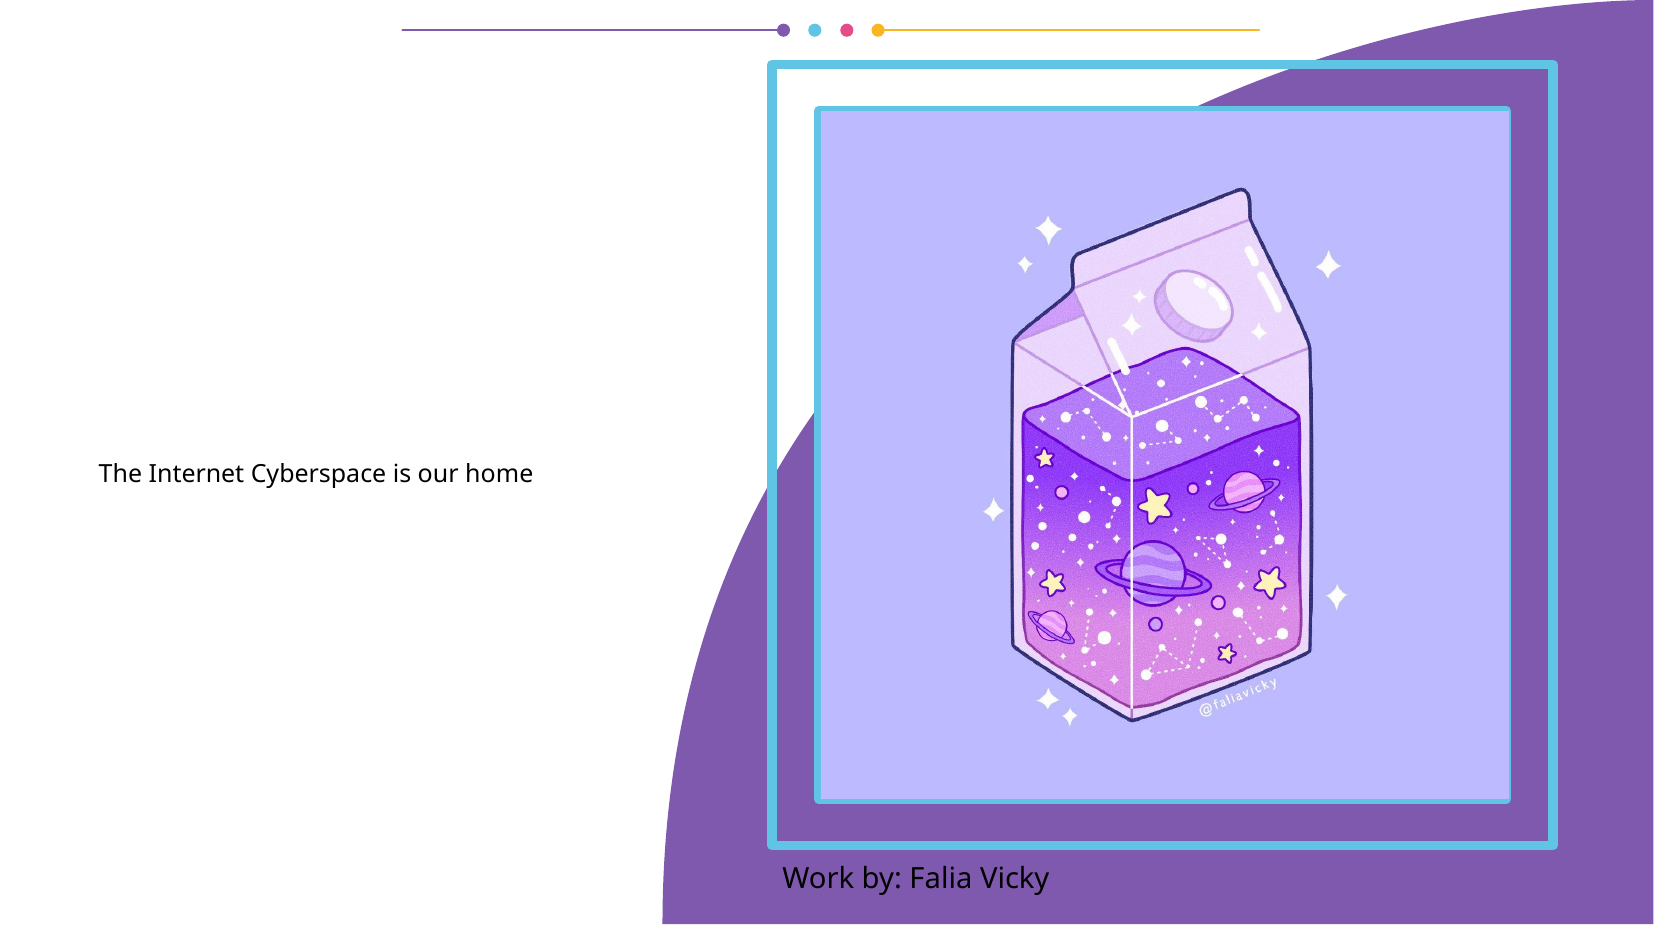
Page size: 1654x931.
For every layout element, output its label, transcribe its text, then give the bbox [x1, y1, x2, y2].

text_box [820, 111, 1509, 800]
text_box Work by: Falia Vicky [767, 849, 1087, 905]
title The Internet Cyberspace is our home [69, 381, 534, 565]
